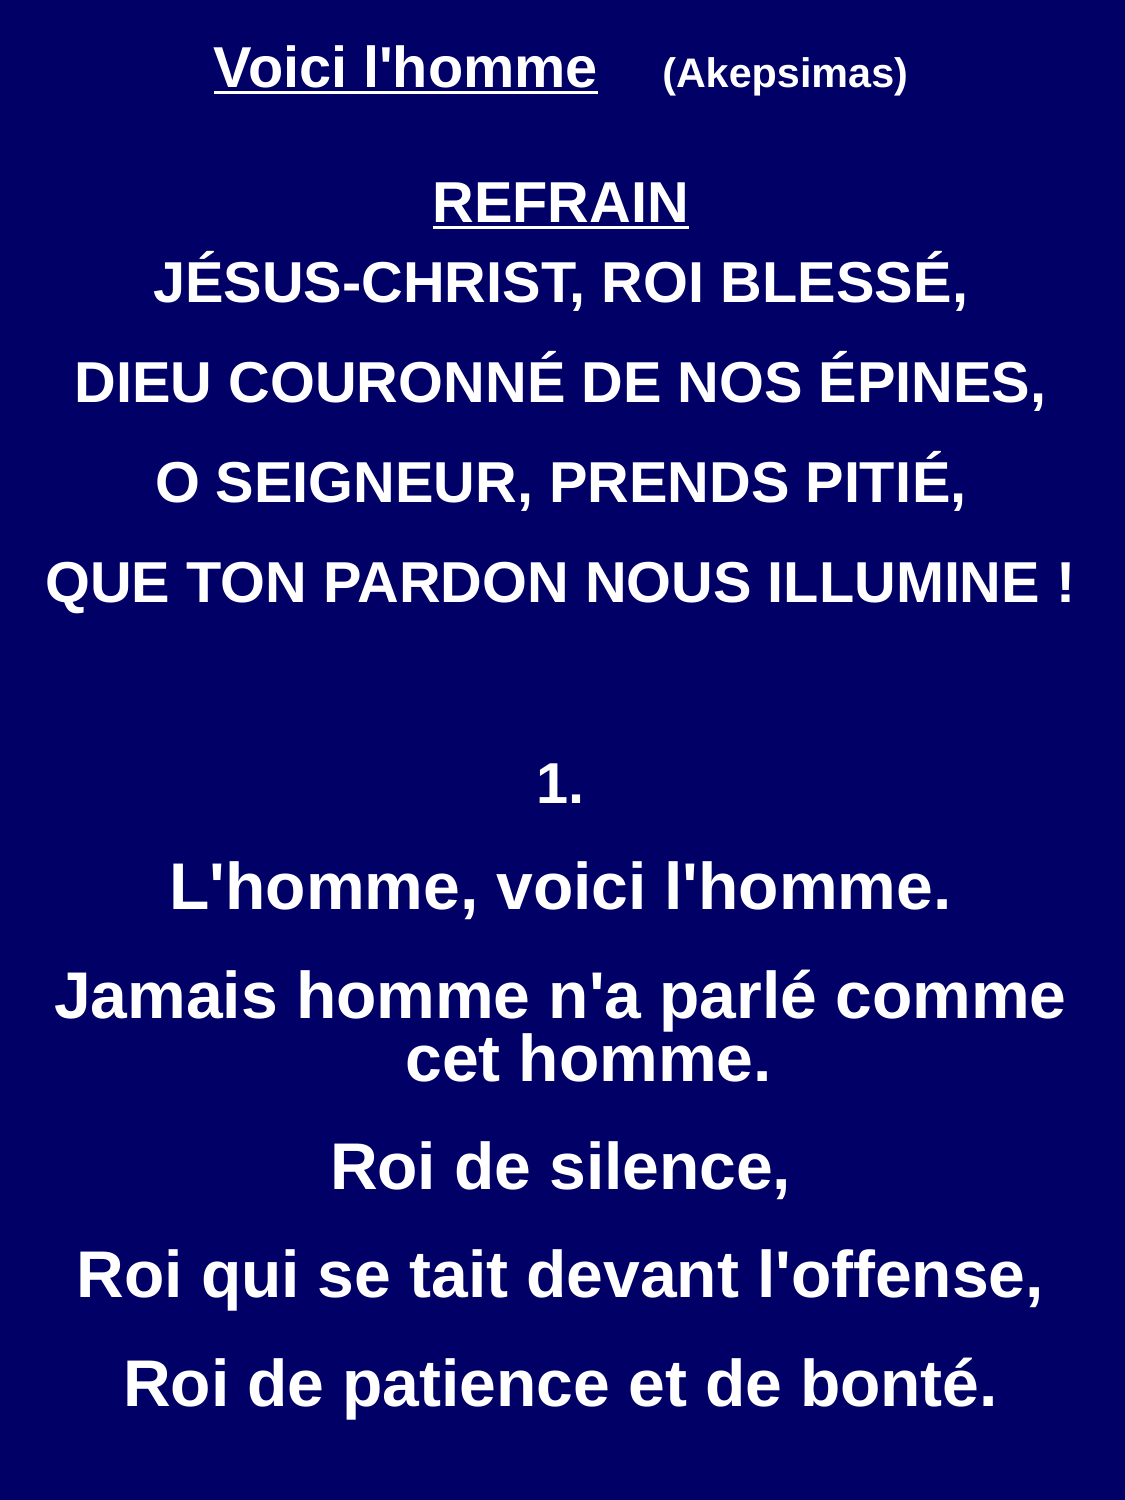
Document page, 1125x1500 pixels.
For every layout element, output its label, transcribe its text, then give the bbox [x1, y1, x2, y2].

text_box Voici l'homme (Akepsimas) REFRAIN JÉSUS-CHRIST, ROI BLESSÉ, DIEU COURONNÉ DE NOS ÉPINES, O SEIGNEUR, PRENDS PITIÉ, QUE TON PARDON NOUS ILLUMINE ! 1. L'homme, voici l'homme. Jamais homme n'a parlé comme cet homme. Roi de silence, Roi qui se tait devant l'offense, Roi de patience et de bonté. [11, 35, 1111, 1441]
